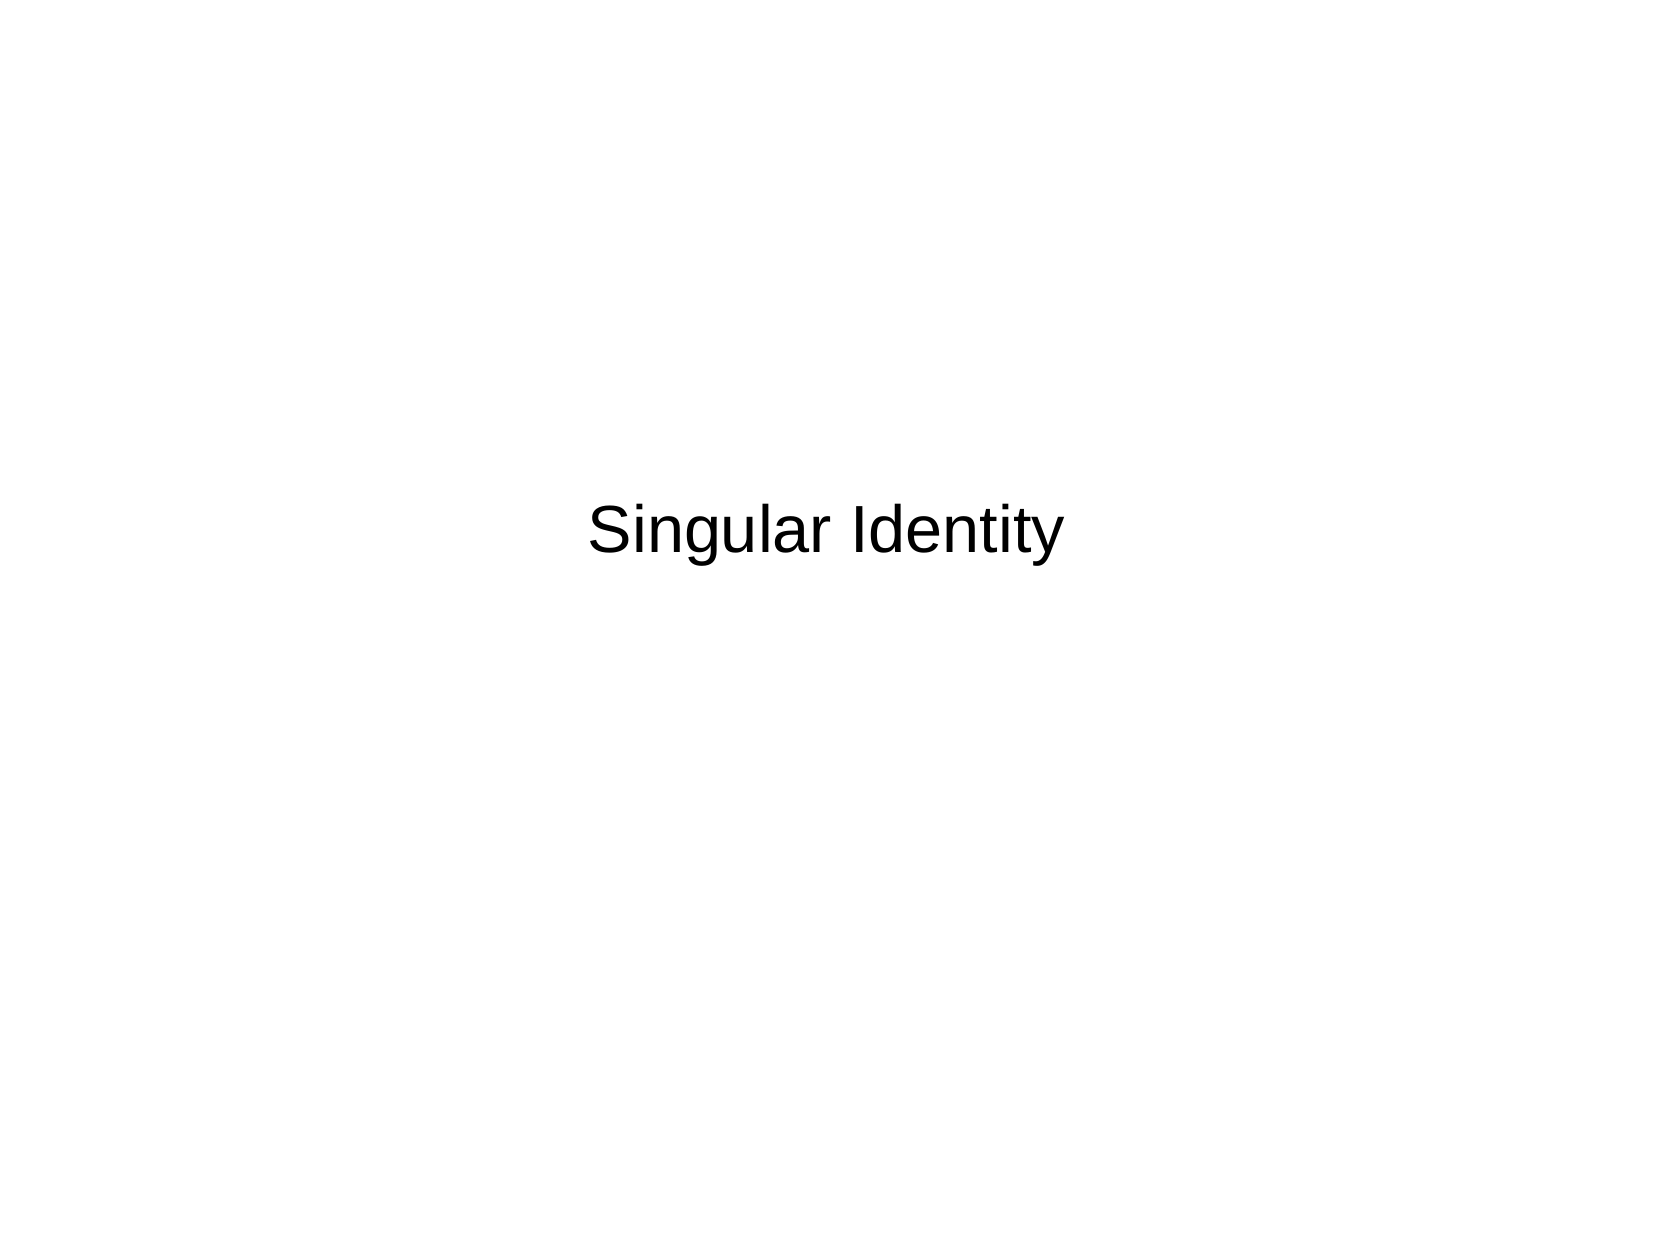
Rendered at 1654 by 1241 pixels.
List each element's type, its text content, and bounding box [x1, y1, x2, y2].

subtitle Singular Identity [82, 49, 1571, 1010]
